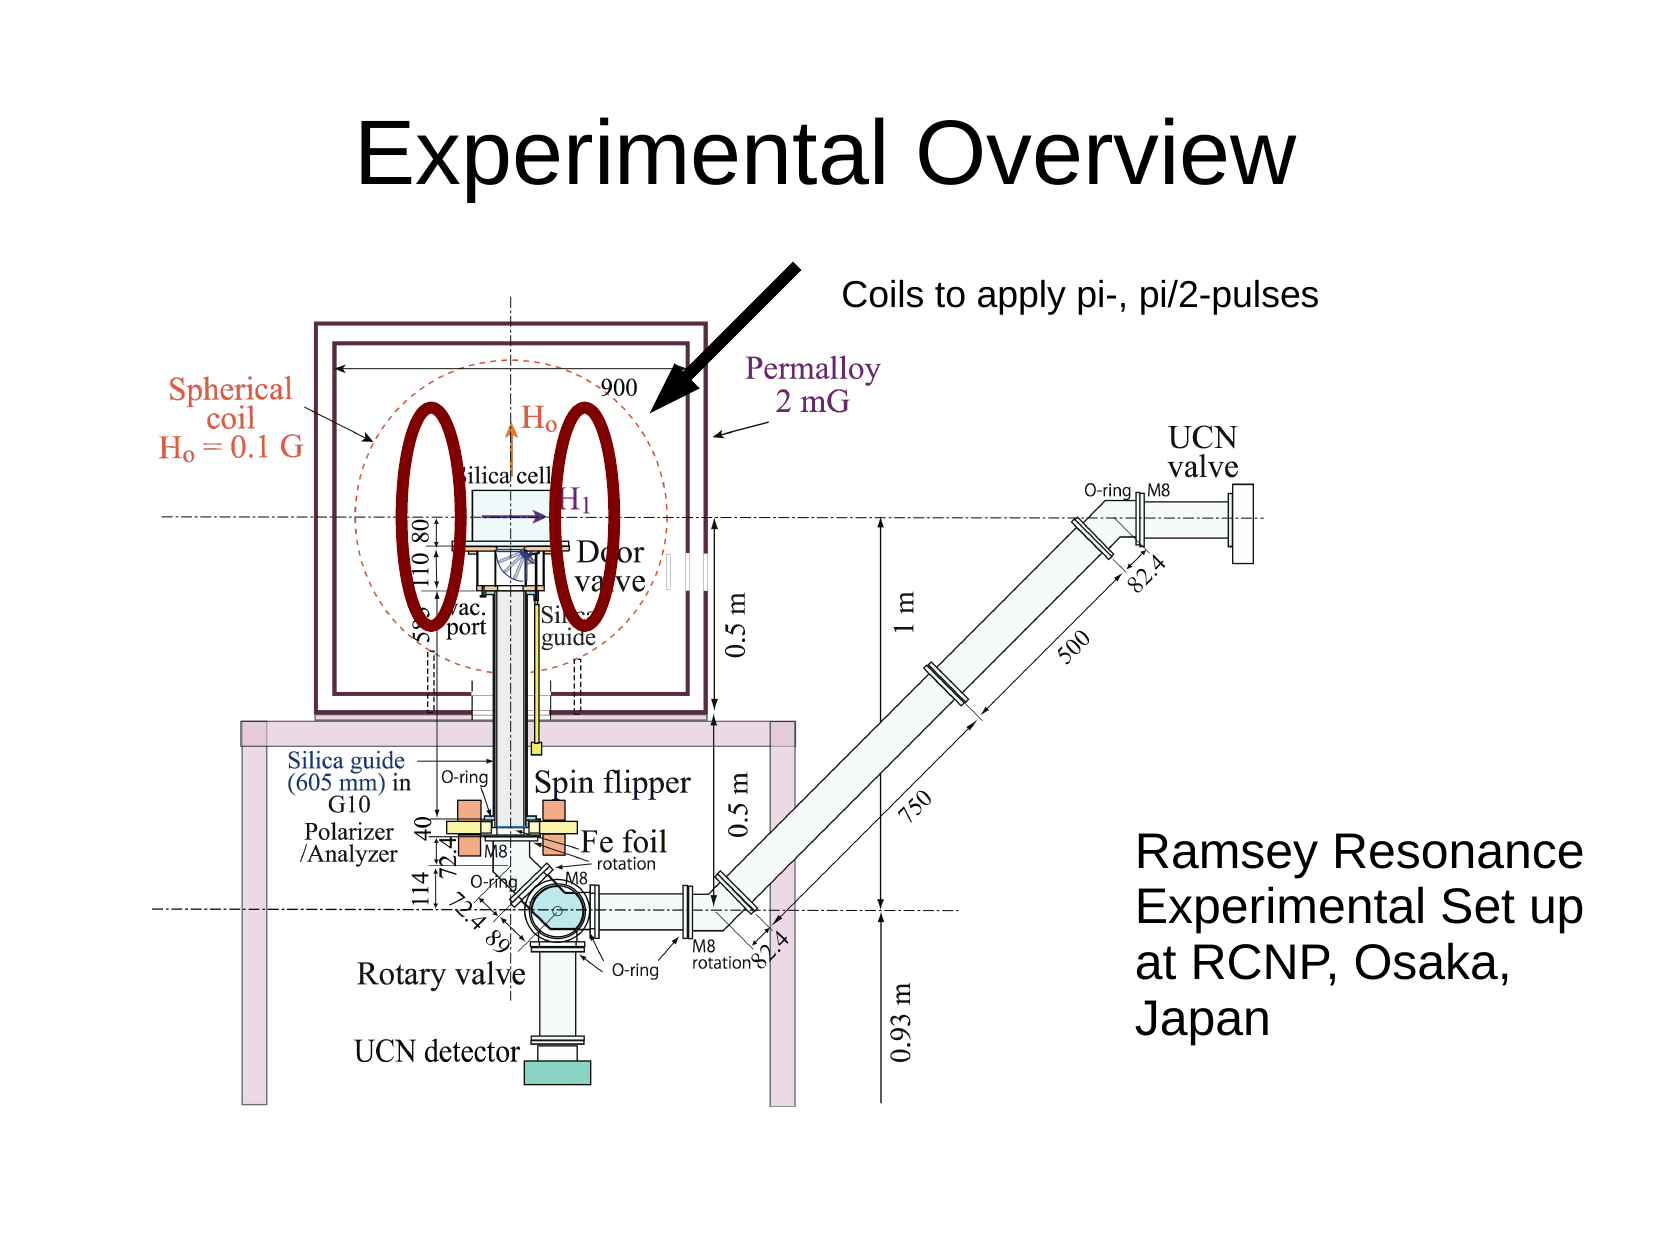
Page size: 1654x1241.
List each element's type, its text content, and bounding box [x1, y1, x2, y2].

picture [132, 287, 1291, 1107]
title Experimental Overview [82, 49, 1571, 257]
text_box Ramsey Resonance Experimental Set up at RCNP, Osaka, Japan [1120, 815, 1619, 1054]
text_box Coils to apply pi-, pi/2-pulses [826, 265, 1335, 328]
